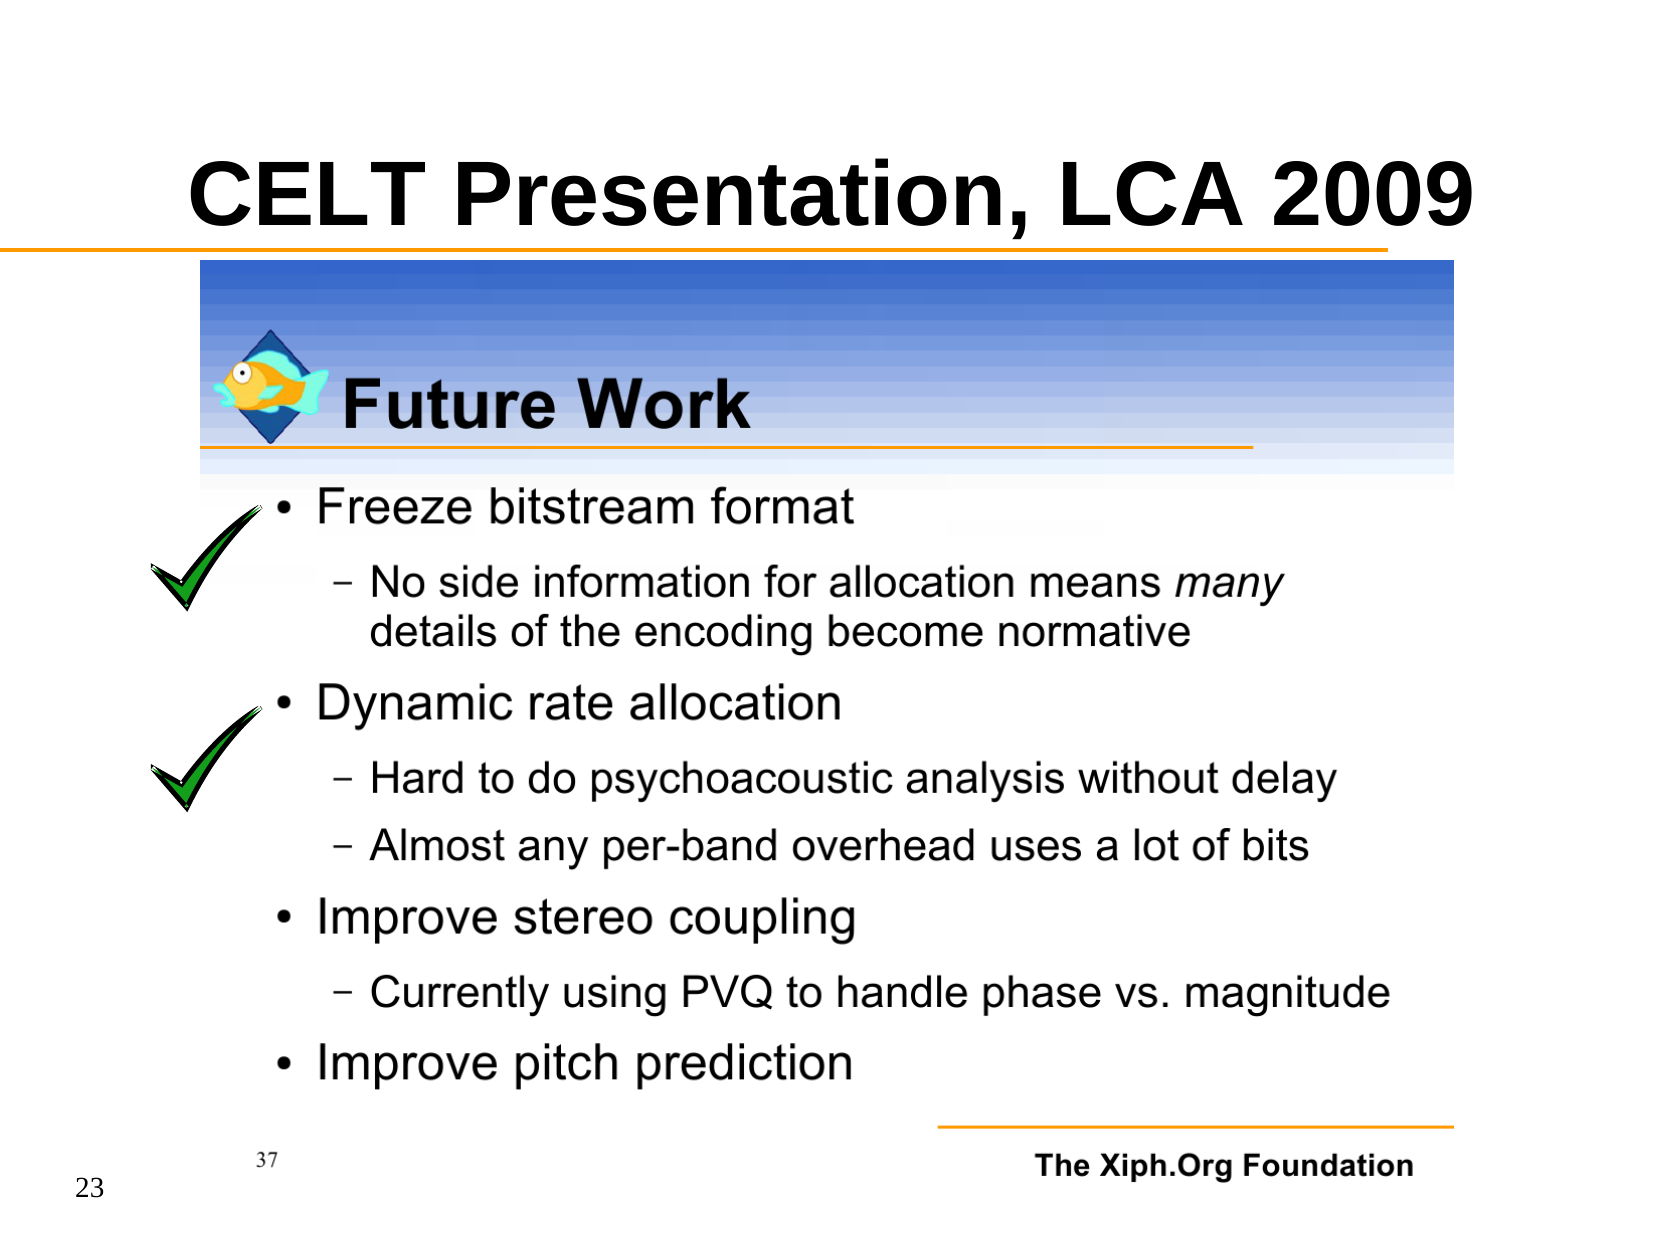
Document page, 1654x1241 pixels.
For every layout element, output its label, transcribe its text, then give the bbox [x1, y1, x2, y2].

picture [150, 260, 1454, 1198]
title CELT Presentation, LCA 2009 [187, 37, 1571, 245]
